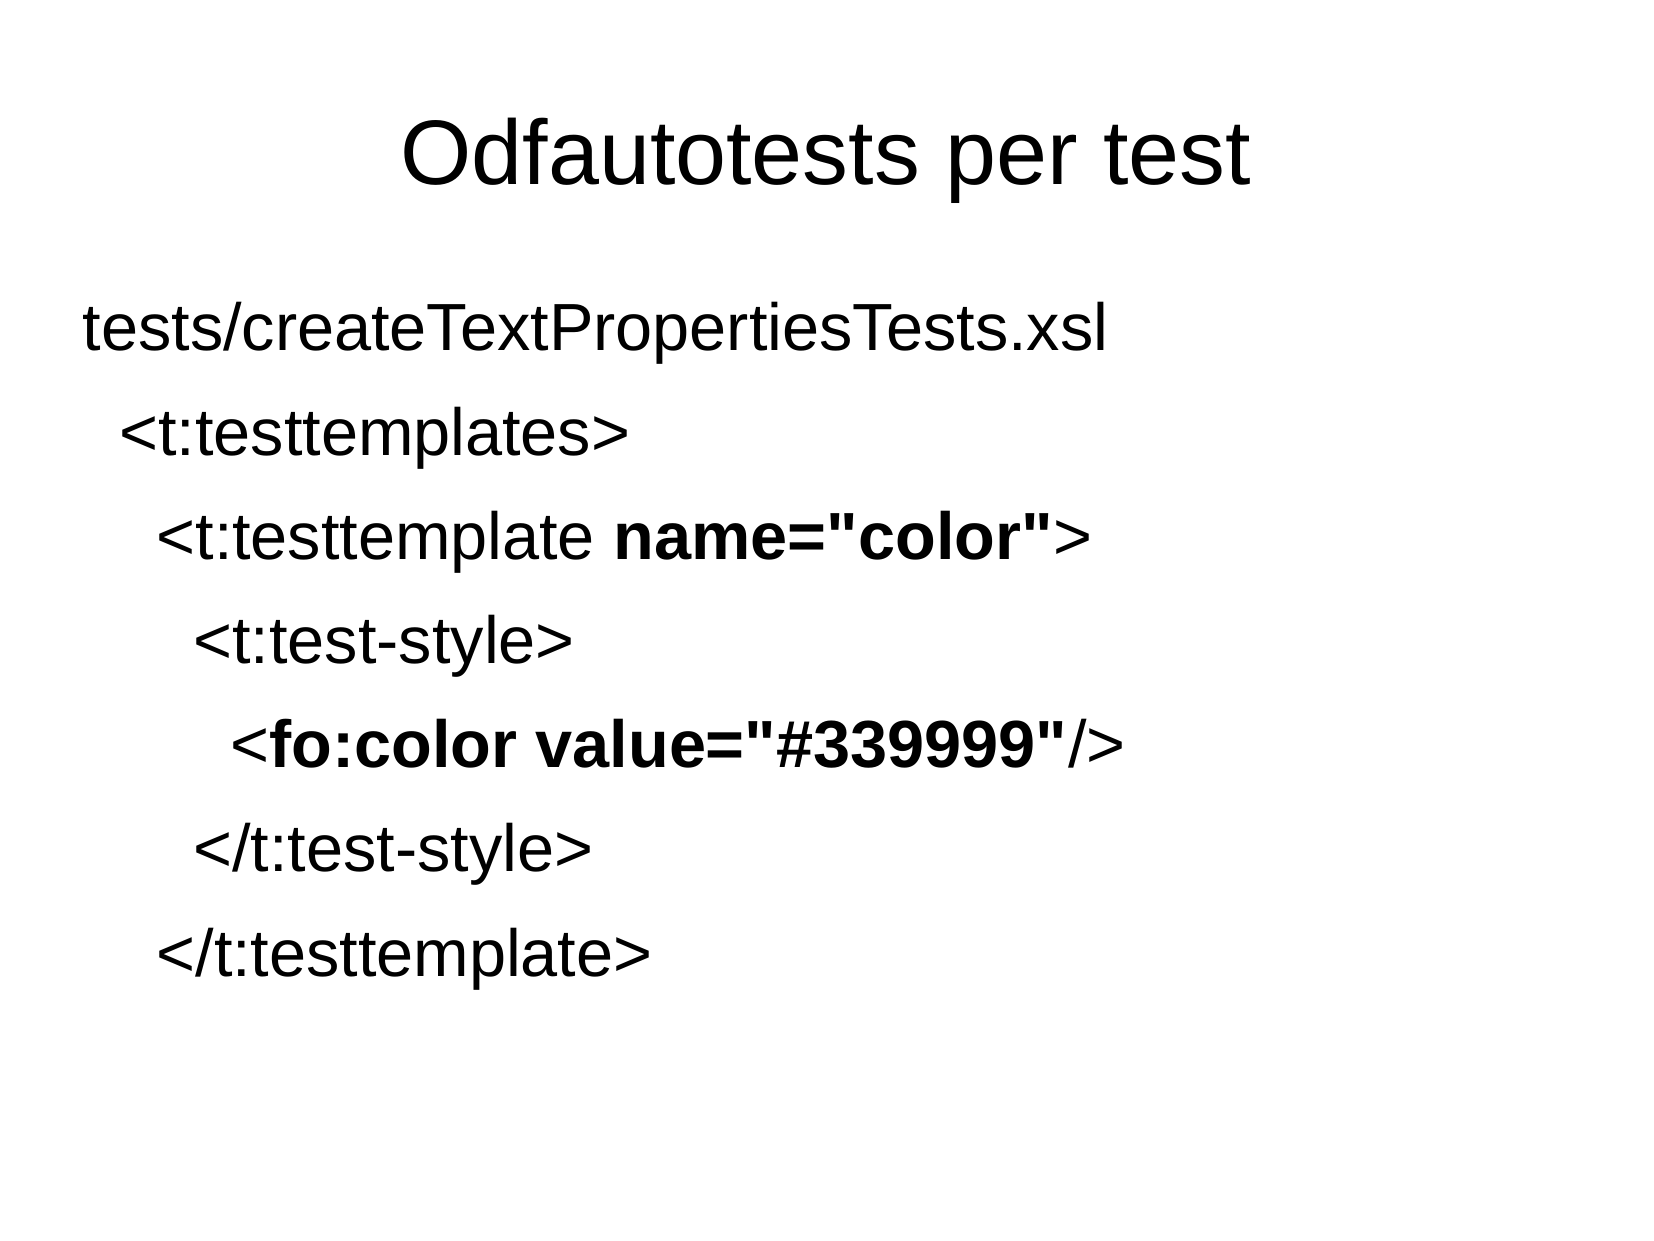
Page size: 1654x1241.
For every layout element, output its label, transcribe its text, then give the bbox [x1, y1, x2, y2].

title Odfautotests per test [82, 49, 1571, 257]
list tests/createTextPropertiesTests.xsl <t:testtemplates> <t:testtemplate name="color"> <t:test-style> <fo:color value="#339999"/> </t:test-style> </t:testtemplate> [82, 290, 1571, 1010]
